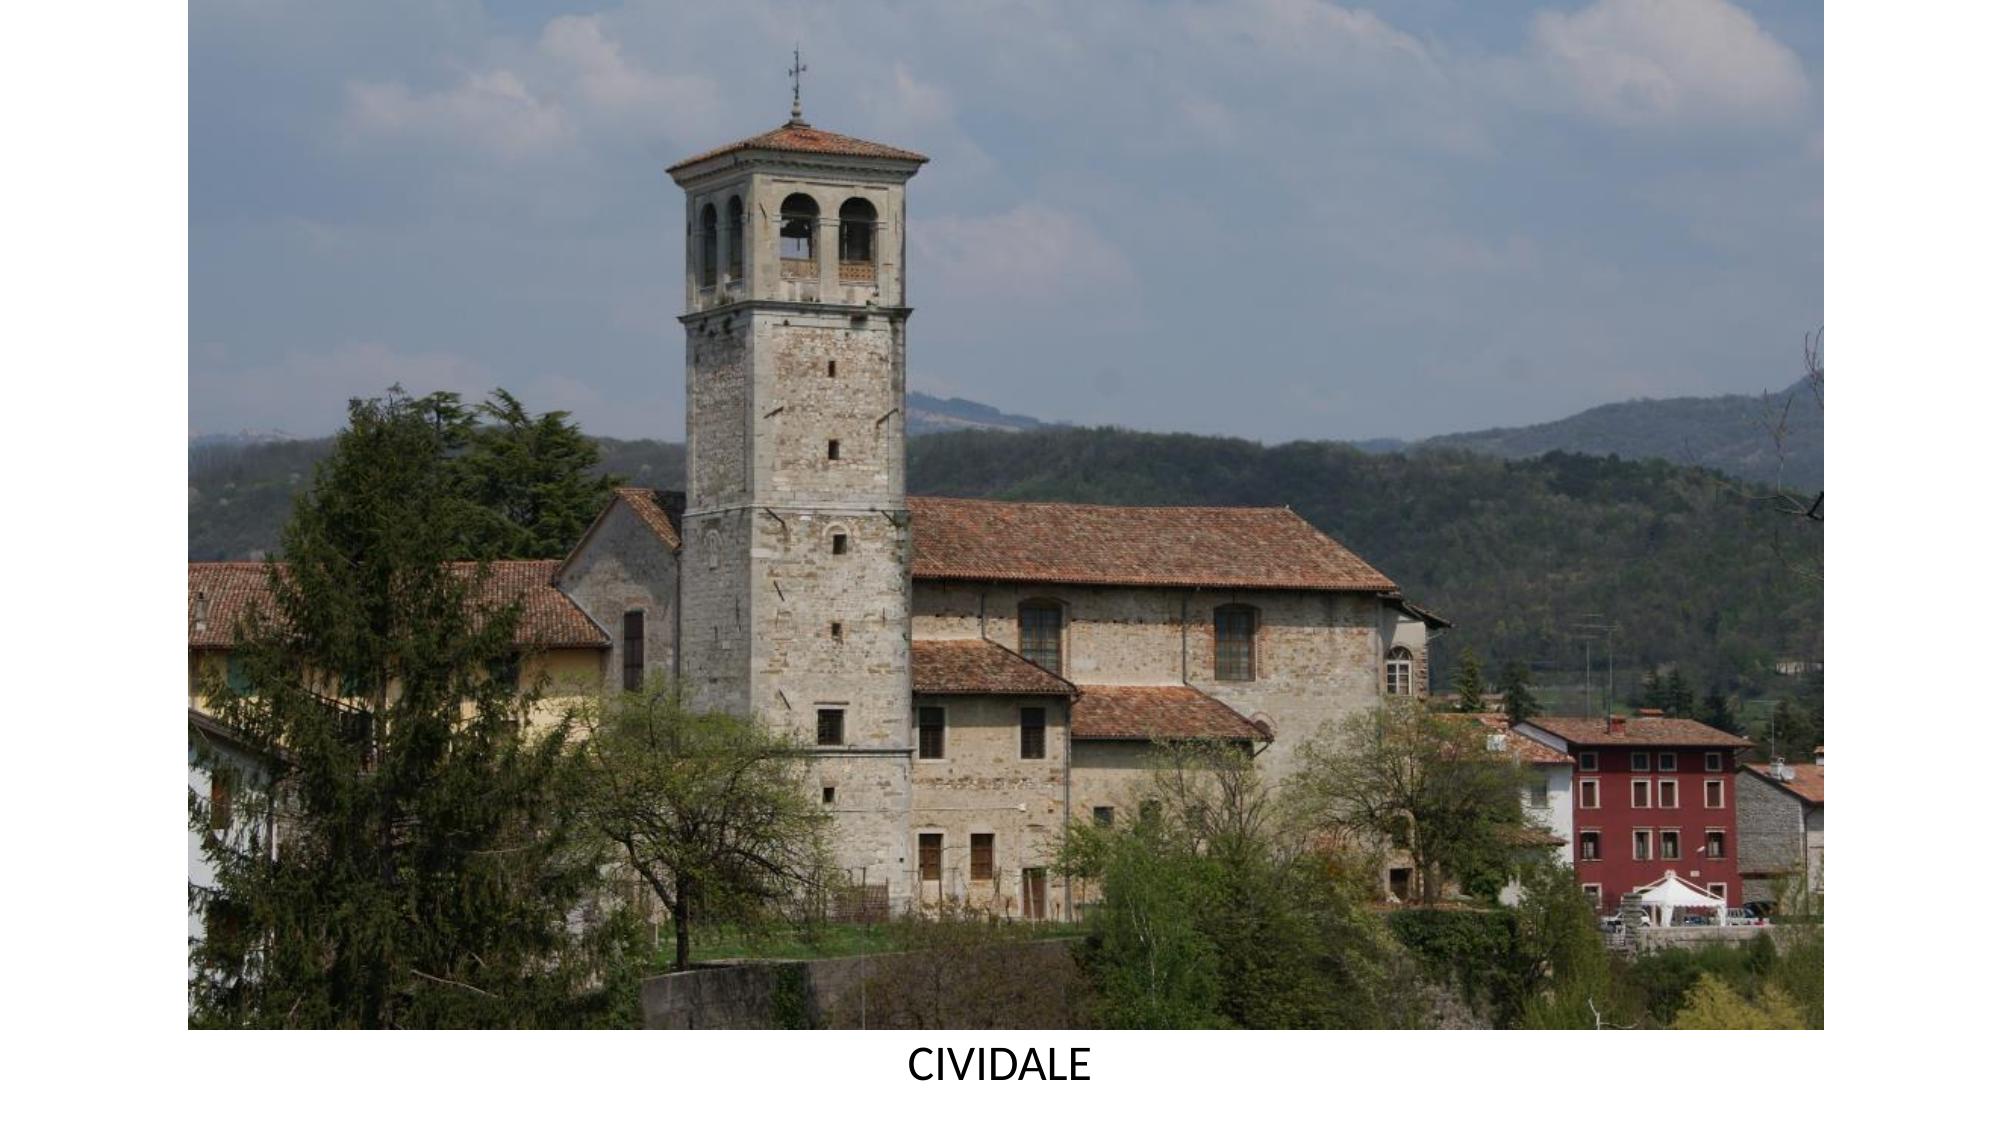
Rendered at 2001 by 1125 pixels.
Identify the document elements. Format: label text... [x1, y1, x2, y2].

subtitle CIVIDALE [249, 1030, 1750, 1125]
picture [188, 0, 1824, 1030]
